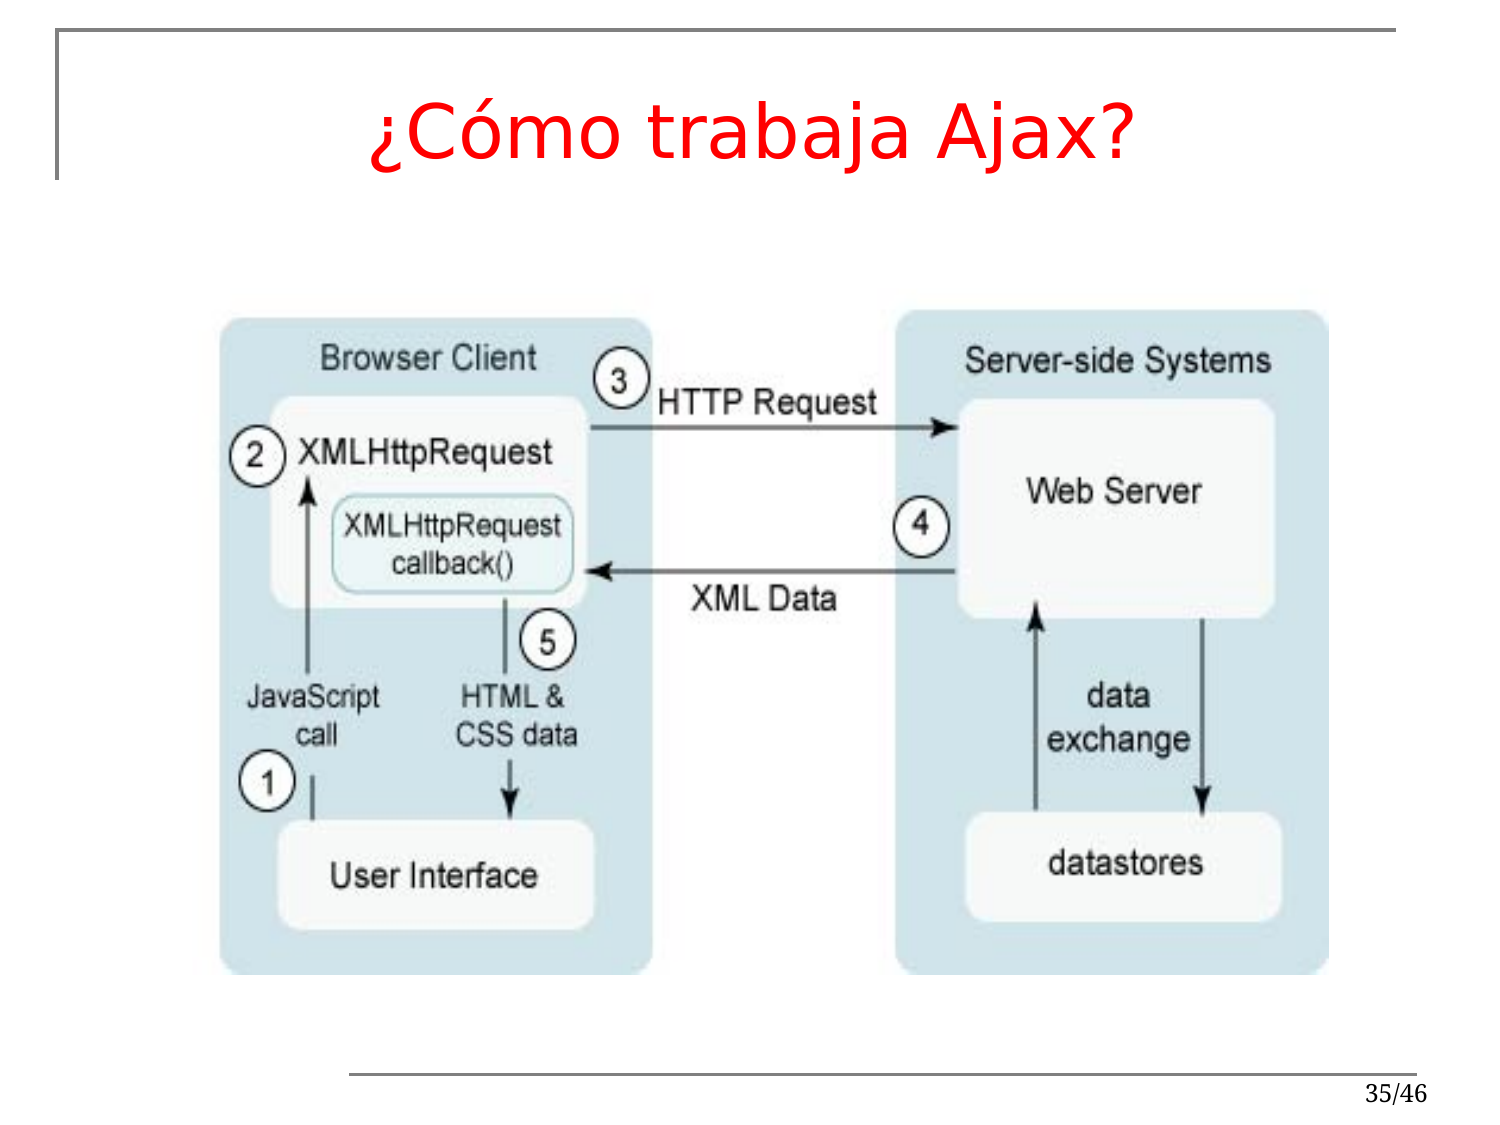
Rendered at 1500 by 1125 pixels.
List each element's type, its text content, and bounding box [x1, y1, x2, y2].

picture [118, 206, 1329, 975]
title ¿Cómo trabaja Ajax? [59, 59, 1447, 207]
